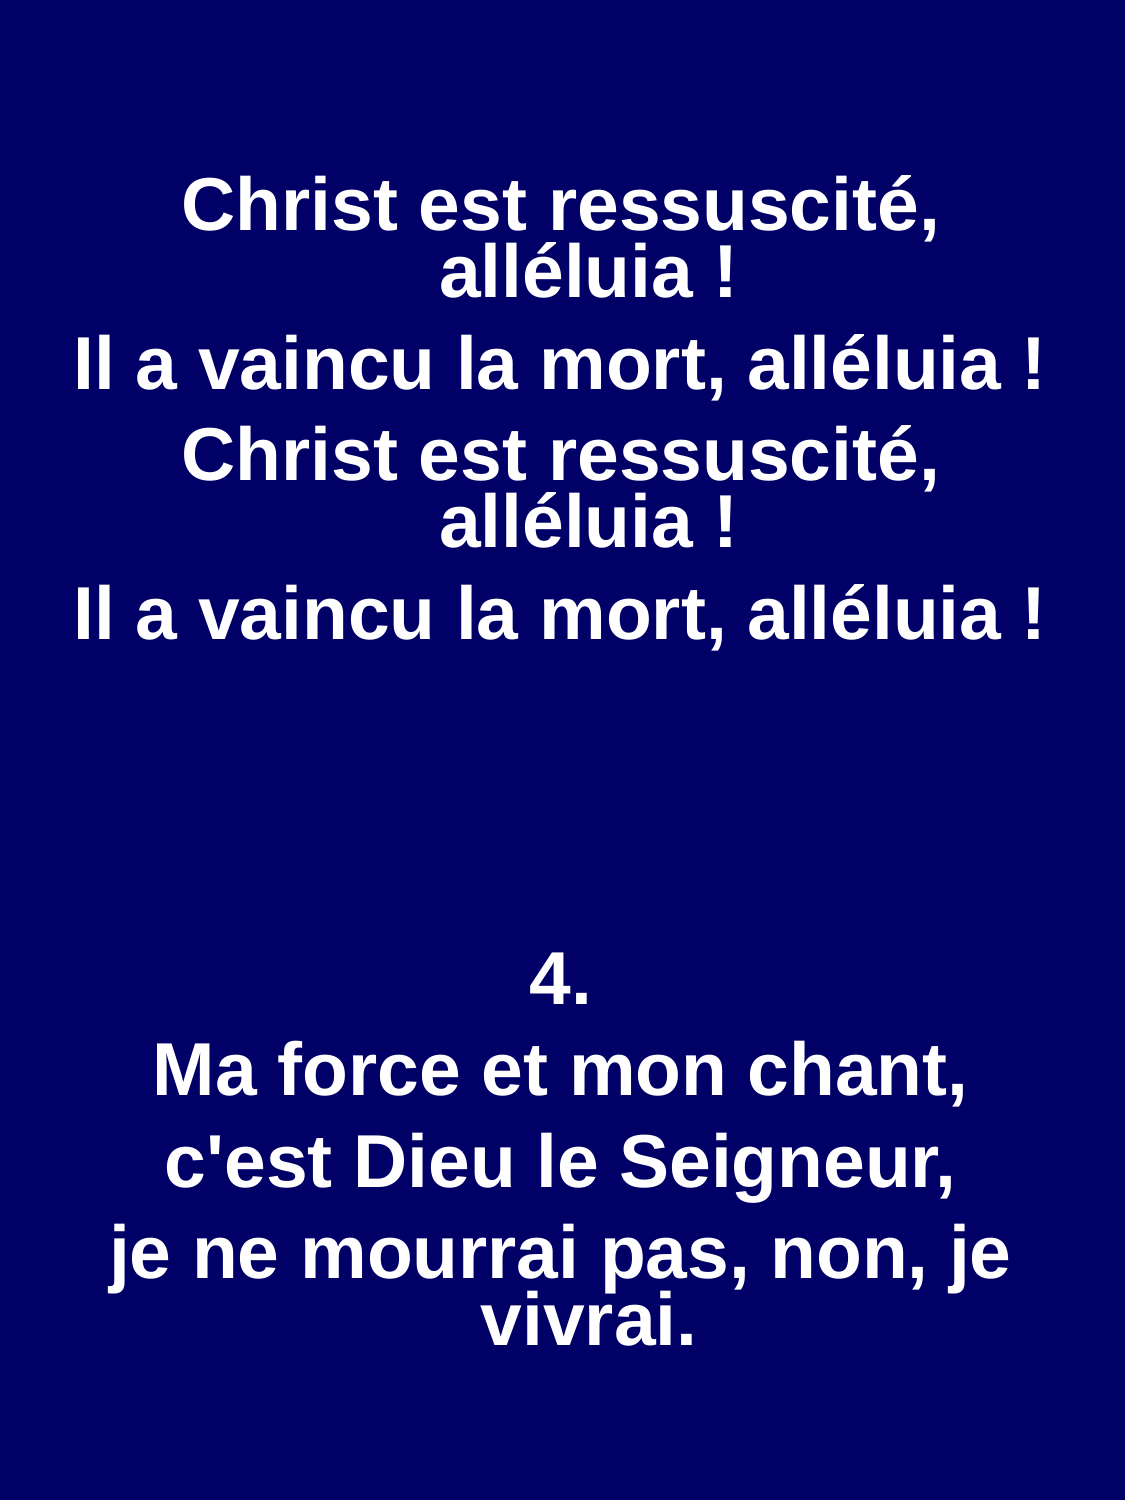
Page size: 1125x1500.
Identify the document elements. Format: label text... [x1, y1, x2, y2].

text_box Christ est ressuscité, alléluia ! Il a vaincu la mort, alléluia ! Christ est ressuscité, alléluia ! Il a vaincu la mort, alléluia ! 4. Ma force et mon chant, c'est Dieu le Seigneur, je ne mourrai pas, non, je vivrai. [11, 35, 1111, 1441]
